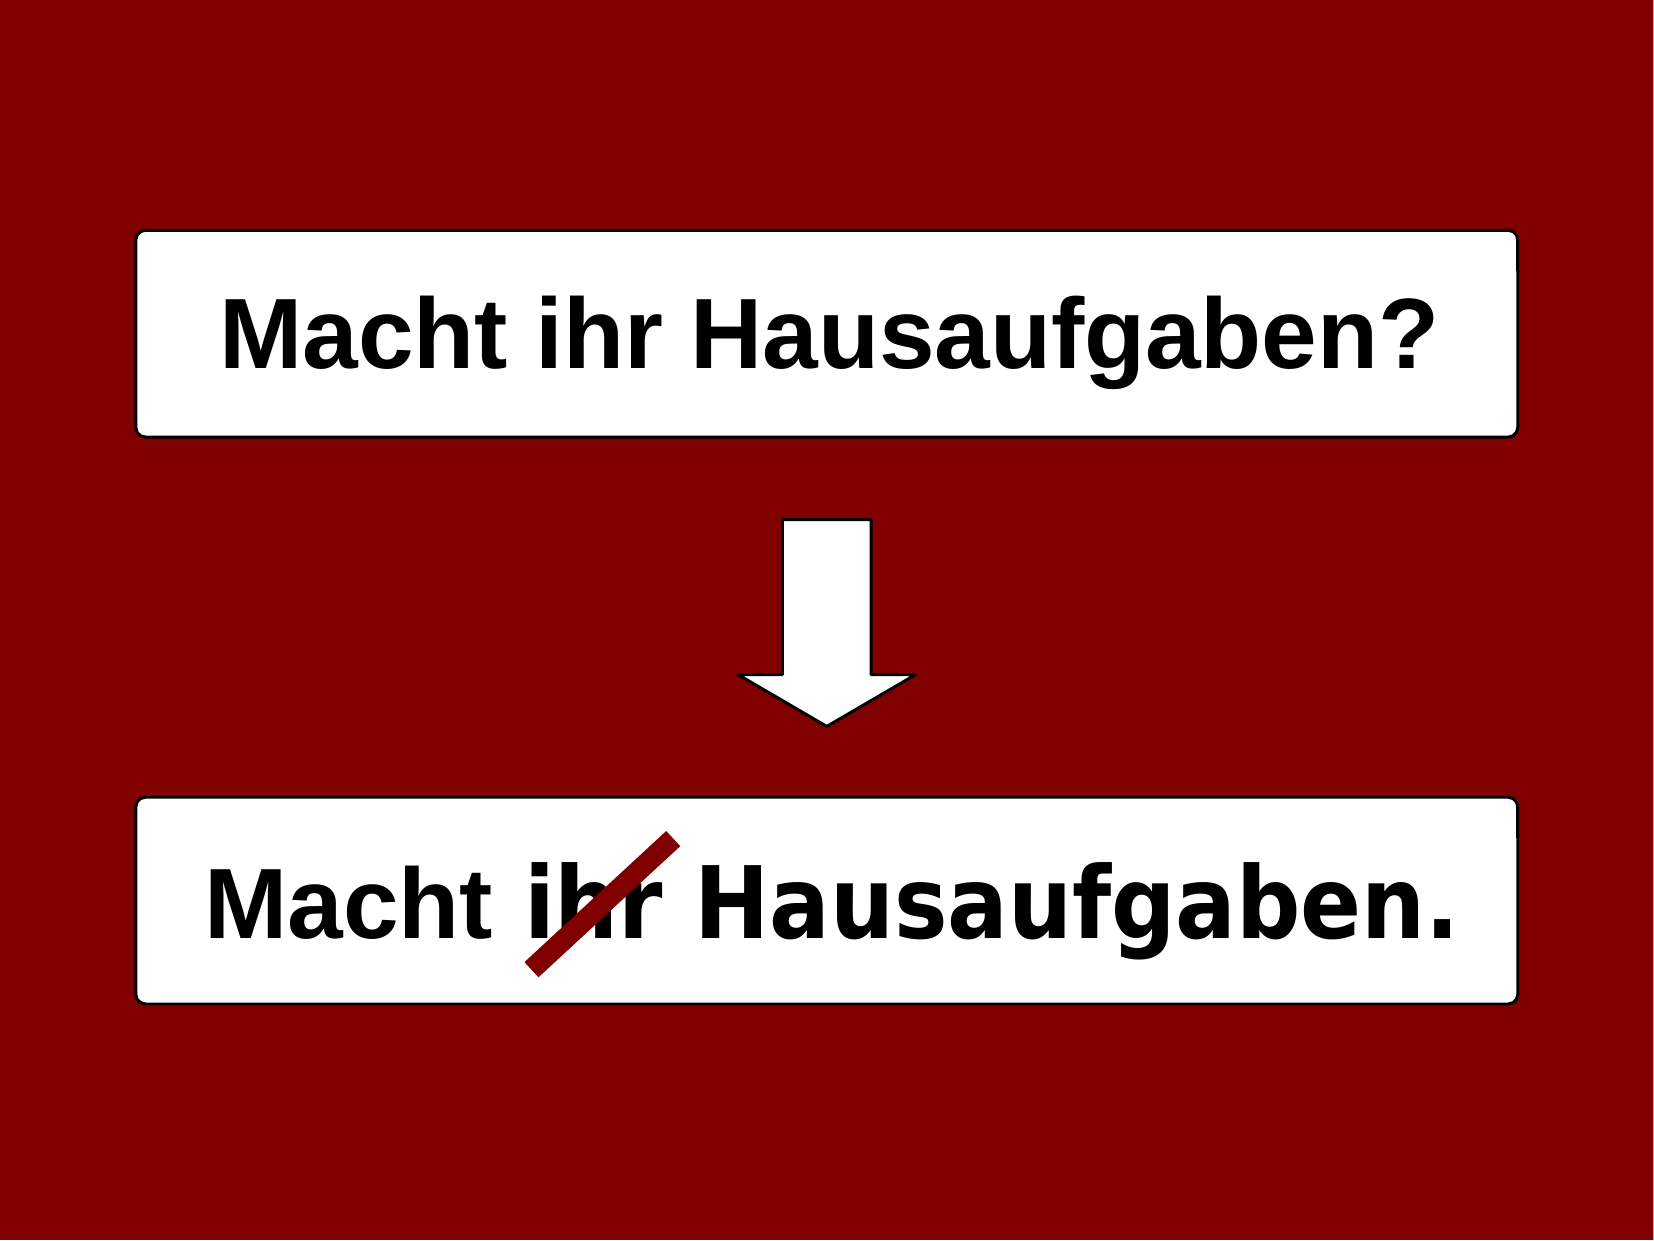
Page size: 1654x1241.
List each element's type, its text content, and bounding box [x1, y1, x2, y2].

text_box Macht ihr Hausaufgaben? [153, 270, 1506, 403]
text_box [738, 519, 916, 727]
text_box Macht ihr Hausaufgaben. [171, 838, 1495, 971]
text_box [135, 230, 1518, 438]
text_box [135, 797, 1518, 1004]
